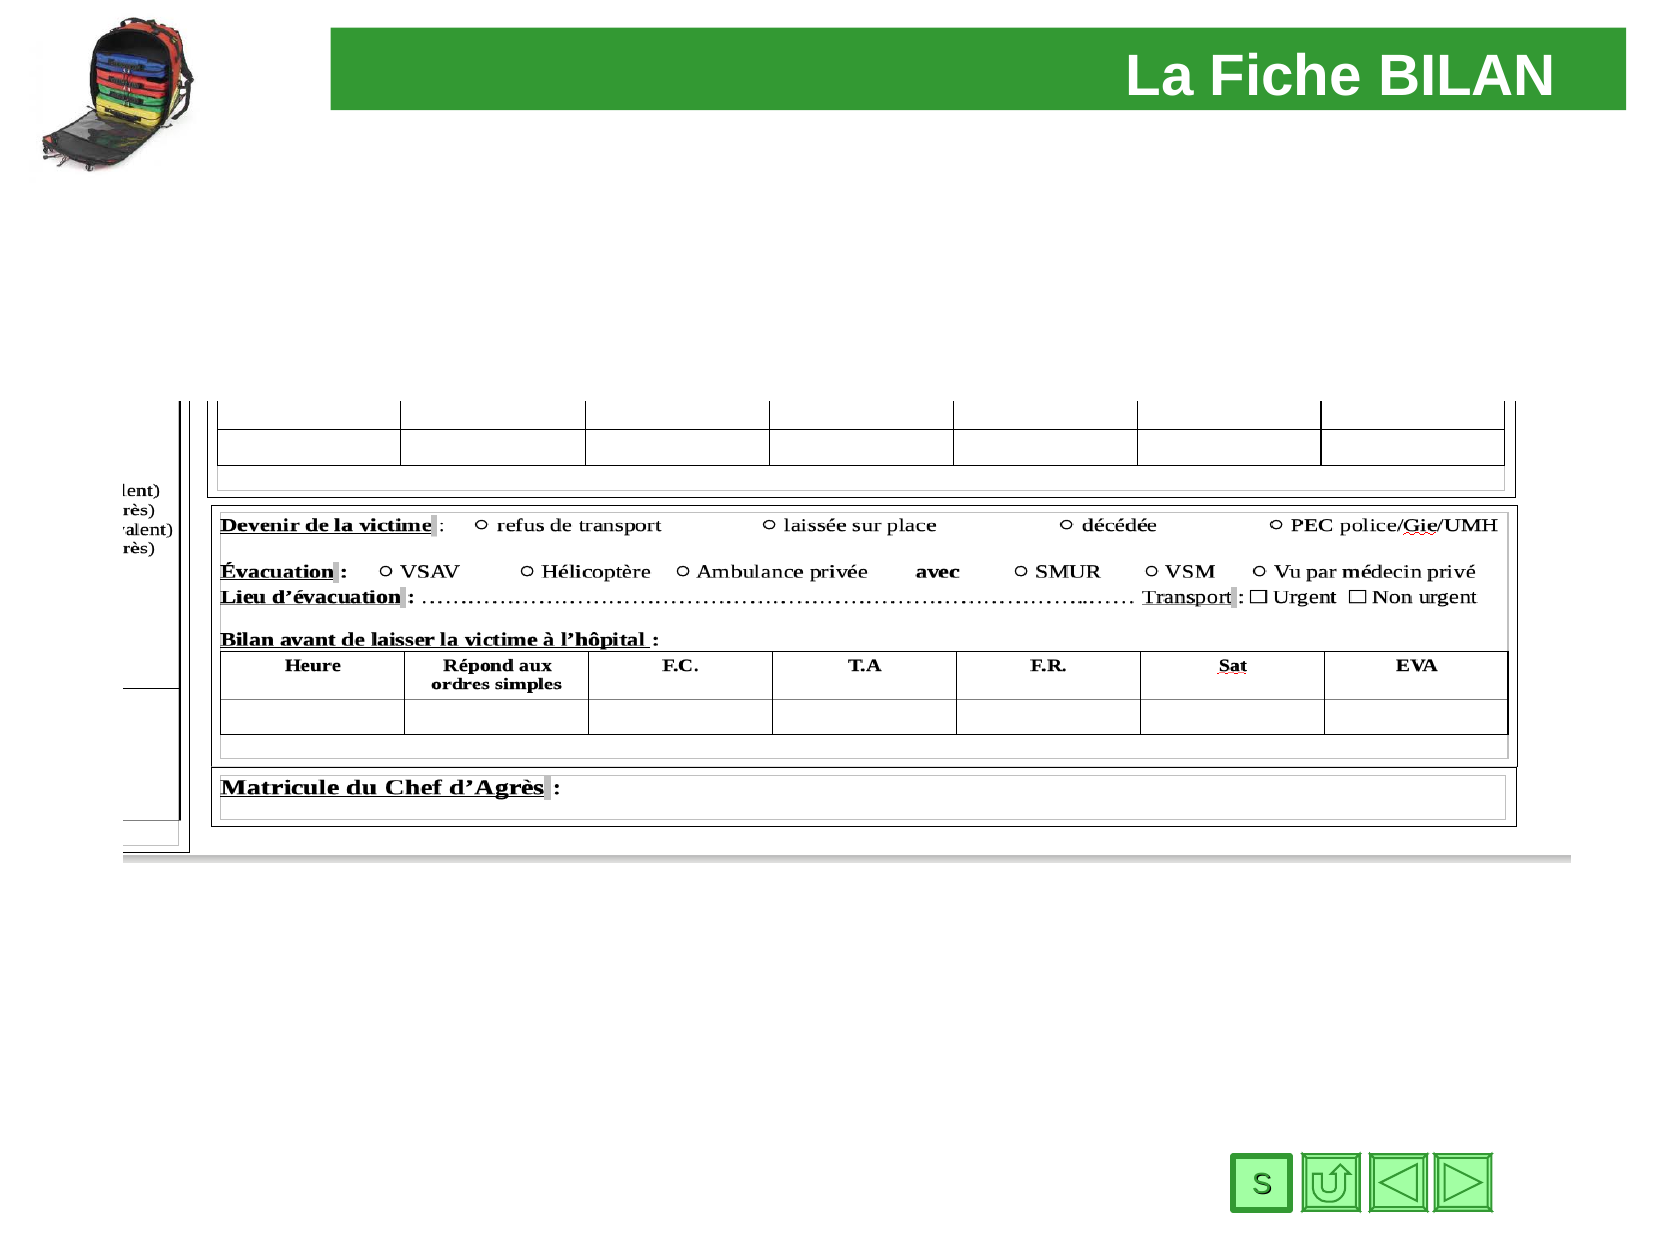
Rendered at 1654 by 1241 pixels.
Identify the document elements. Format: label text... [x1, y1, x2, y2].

picture [29, 5, 201, 183]
text_box La Fiche BILAN [968, 35, 1571, 116]
picture [123, 401, 1571, 863]
